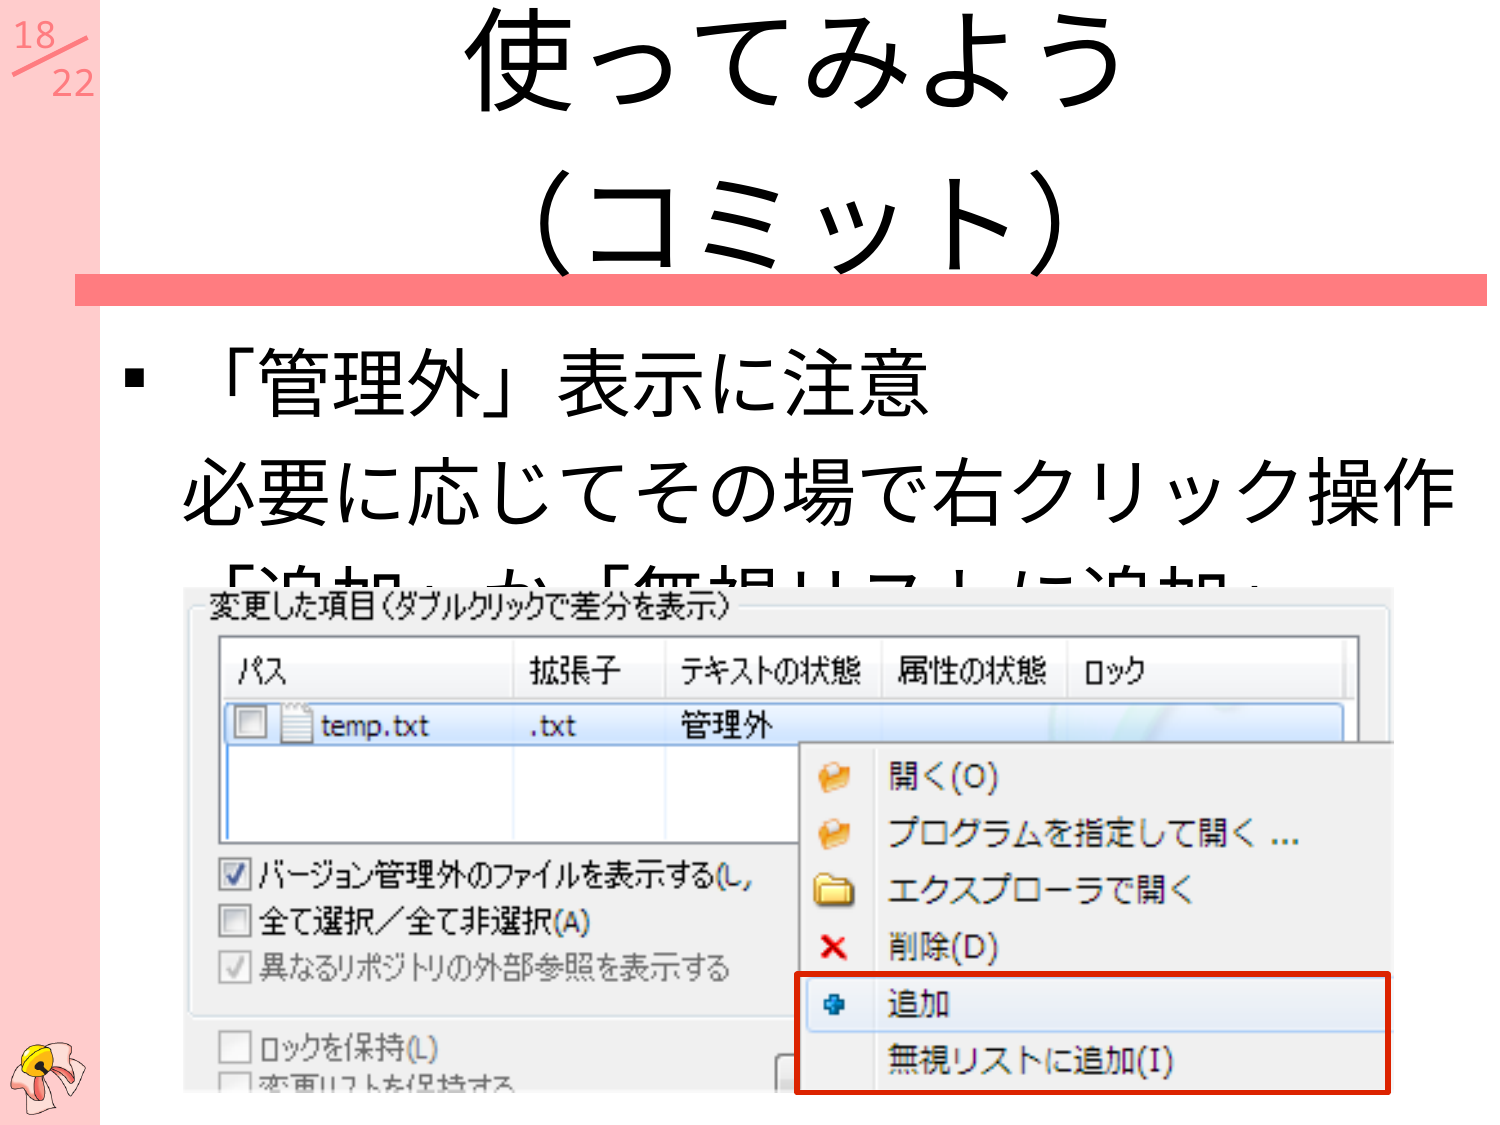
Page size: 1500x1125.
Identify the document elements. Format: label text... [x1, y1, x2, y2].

list 「管理外」表示に注意 必要に応じてその場で右クリック操作 「追加」か「無視リストに追加」 [125, 324, 1476, 1065]
picture [10, 1042, 86, 1115]
picture [183, 587, 1394, 1093]
title 使ってみよう （コミット） [125, 14, 1476, 257]
picture [800, 977, 1385, 1090]
